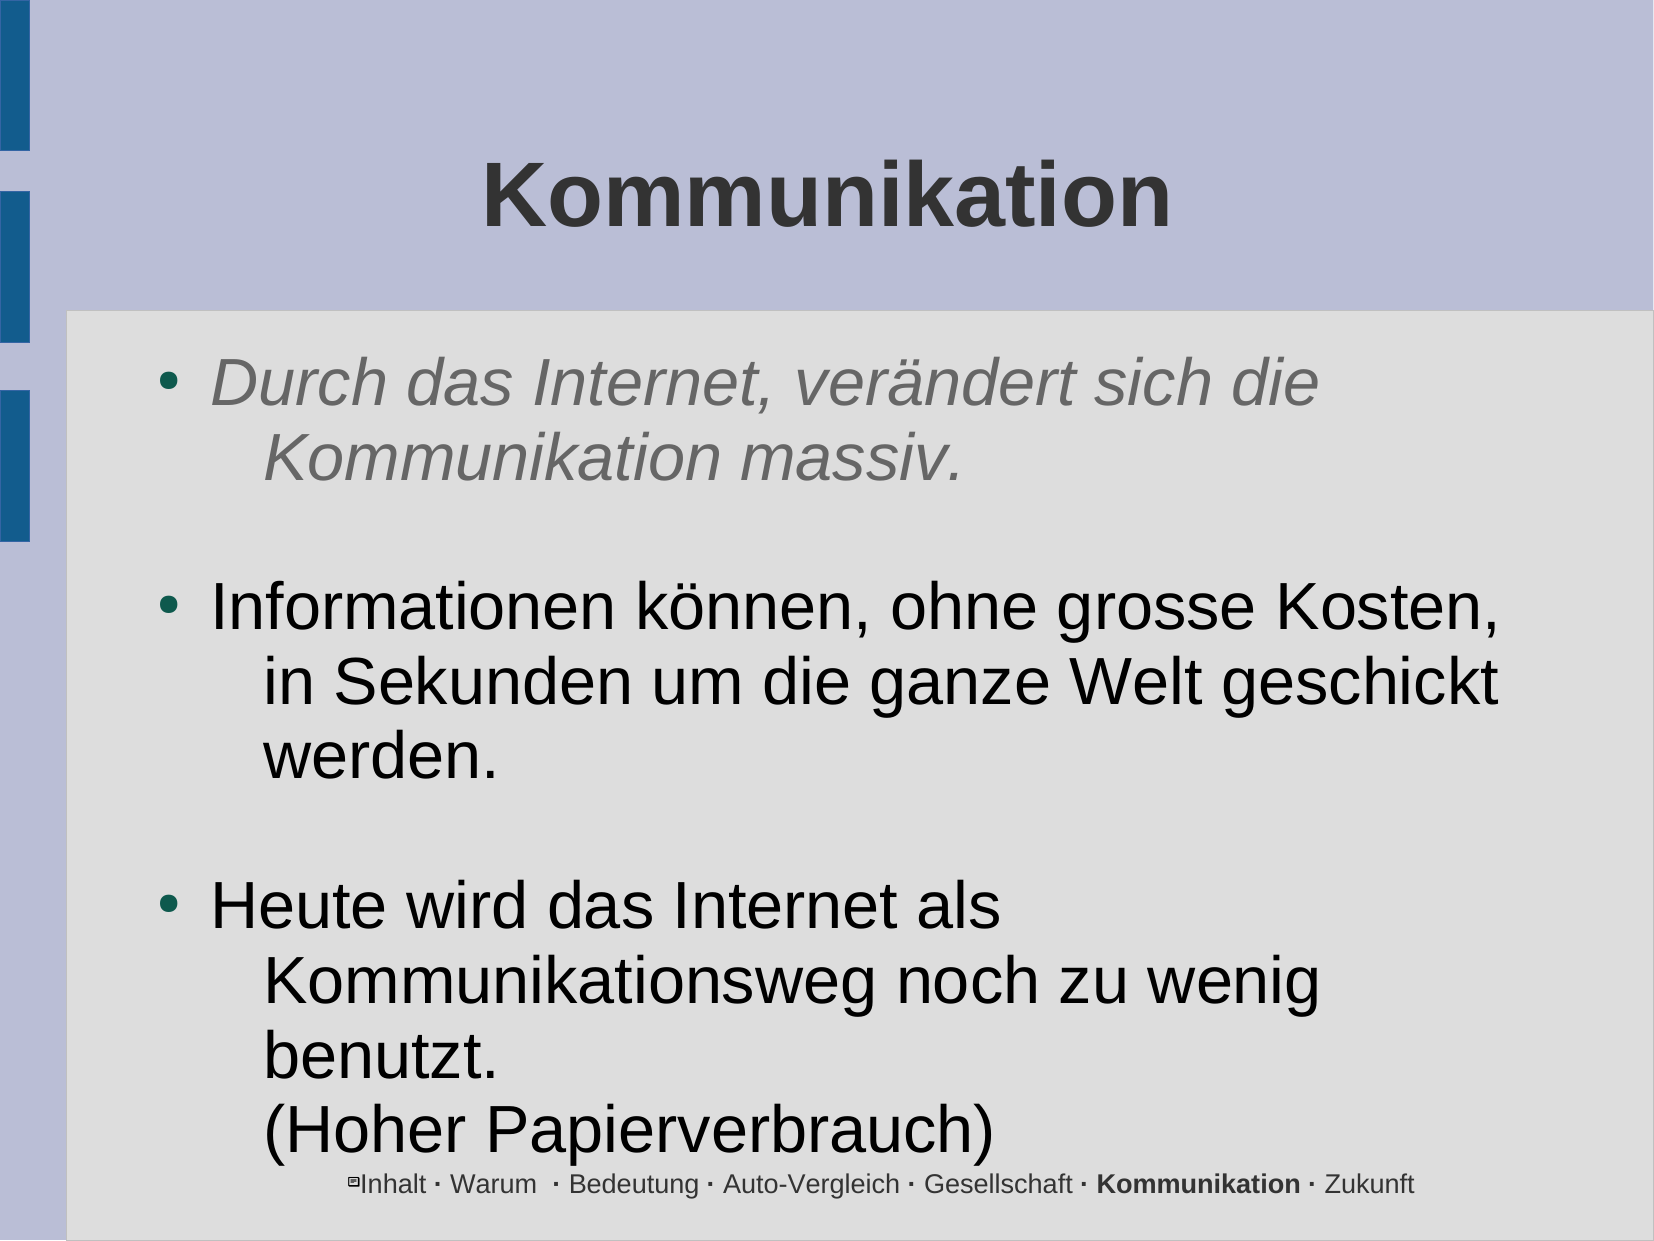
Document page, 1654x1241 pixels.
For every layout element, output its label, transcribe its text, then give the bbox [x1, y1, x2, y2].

title Kommunikation [121, 91, 1534, 299]
list Durch das Internet, verändert sich die Kommunikation massiv. Informationen können, ohne grosse Kosten, in Sekunden um die ganze Welt geschickt werden. Heute wird das Internet als Kommunikationsweg noch zu wenig benutzt. (Hoher Papierverbrauch) [121, 344, 1556, 1127]
title Inhalt · Warum · Bedeutung · Auto-Vergleich · Gesellschaft · Kommunikation · Zukunft [115, 1159, 1528, 1209]
